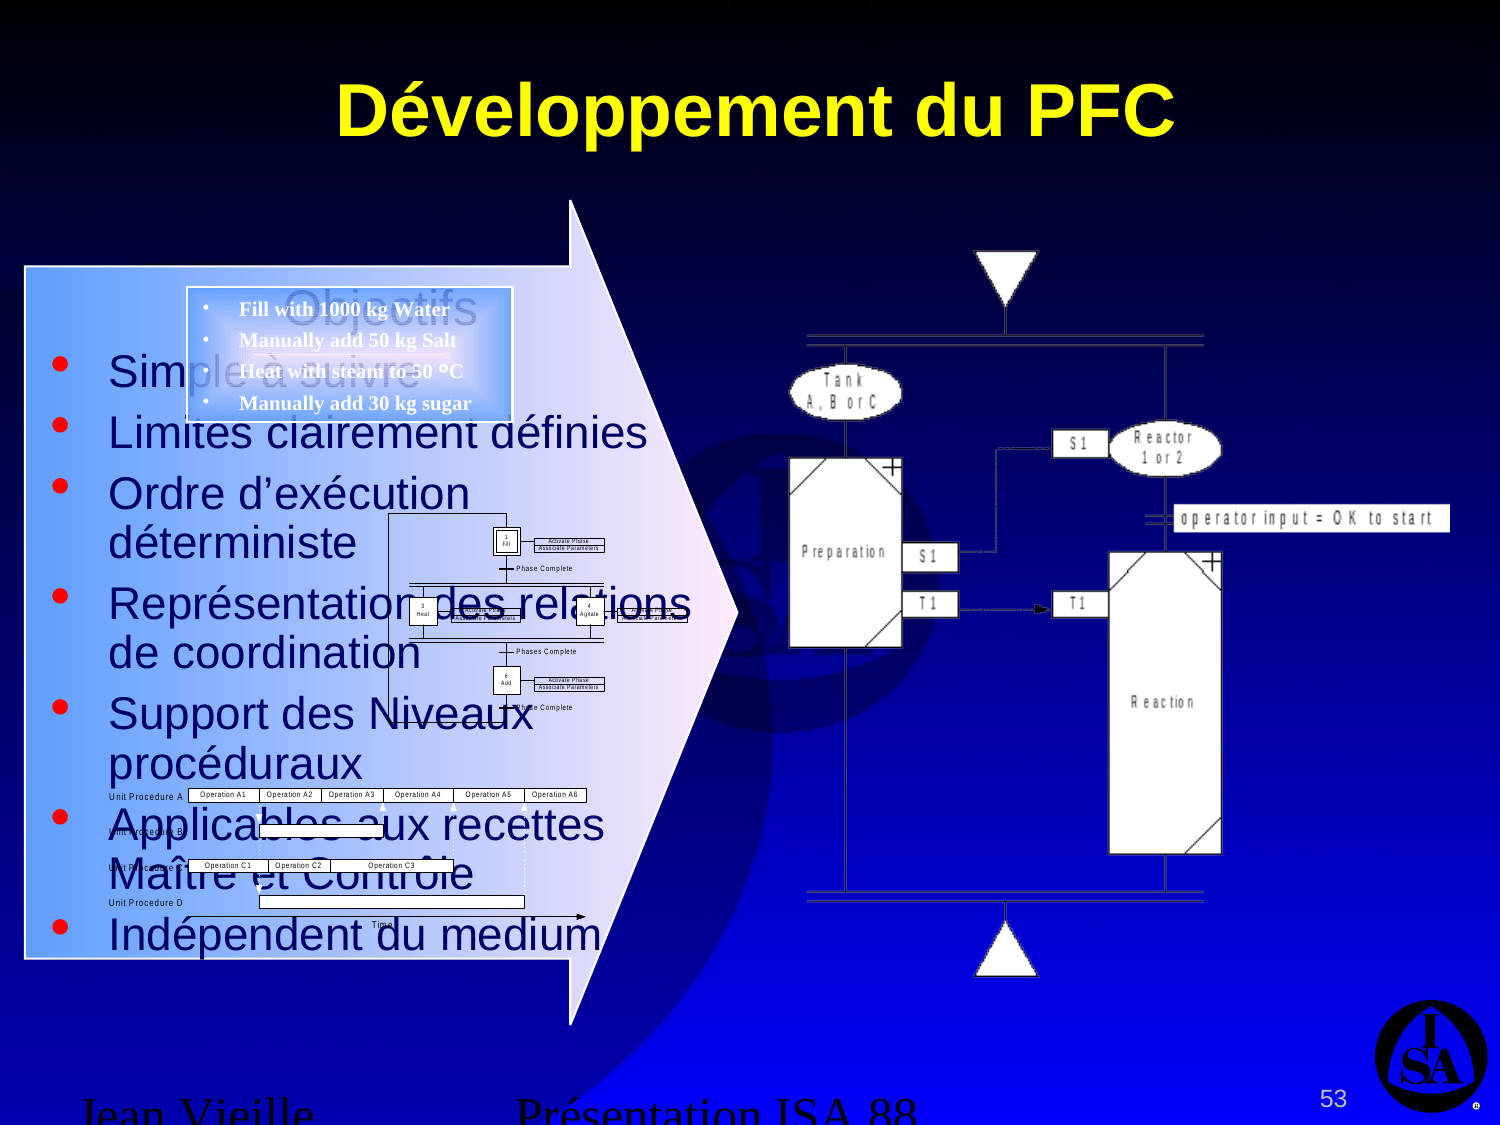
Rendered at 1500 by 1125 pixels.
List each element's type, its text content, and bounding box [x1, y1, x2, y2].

chart [387, 512, 688, 723]
title Développement du PFC [75, 12, 1438, 201]
picture [874, 1101, 885, 1114]
picture [234, 1110, 244, 1118]
picture [873, 1116, 886, 1125]
picture [607, 1110, 617, 1118]
picture [668, 1120, 677, 1125]
picture [718, 1110, 731, 1125]
picture [148, 1111, 157, 1125]
picture [745, 1111, 754, 1125]
picture [830, 1103, 841, 1118]
picture [899, 1101, 910, 1114]
picture [631, 1111, 640, 1125]
picture [565, 1110, 575, 1118]
picture [898, 1116, 911, 1125]
chart [762, 224, 1450, 1012]
text_box [726, 584, 738, 641]
text_box Objectifs Simple à suivre Limites clairement définies Ordre d’exécution déterministe Représentation des relations de coordination Support des Niveaux procéduraux Applicables aux recettes Maître et Contrôle Indépendent du medium [37, 274, 726, 963]
picture [124, 1120, 133, 1125]
picture [828, 1121, 843, 1125]
picture [298, 1110, 308, 1118]
picture [524, 1101, 535, 1117]
chart [99, 774, 588, 938]
text_box [570, 963, 596, 1026]
text_box [24, 200, 601, 959]
picture [0, 0, 1500, 1125]
picture [102, 1110, 112, 1118]
text_box Fill with 1000 kg Water Manually add 50 kg Salt Heat with steam to 50 C Manually add 30 kg sugar [187, 287, 513, 423]
